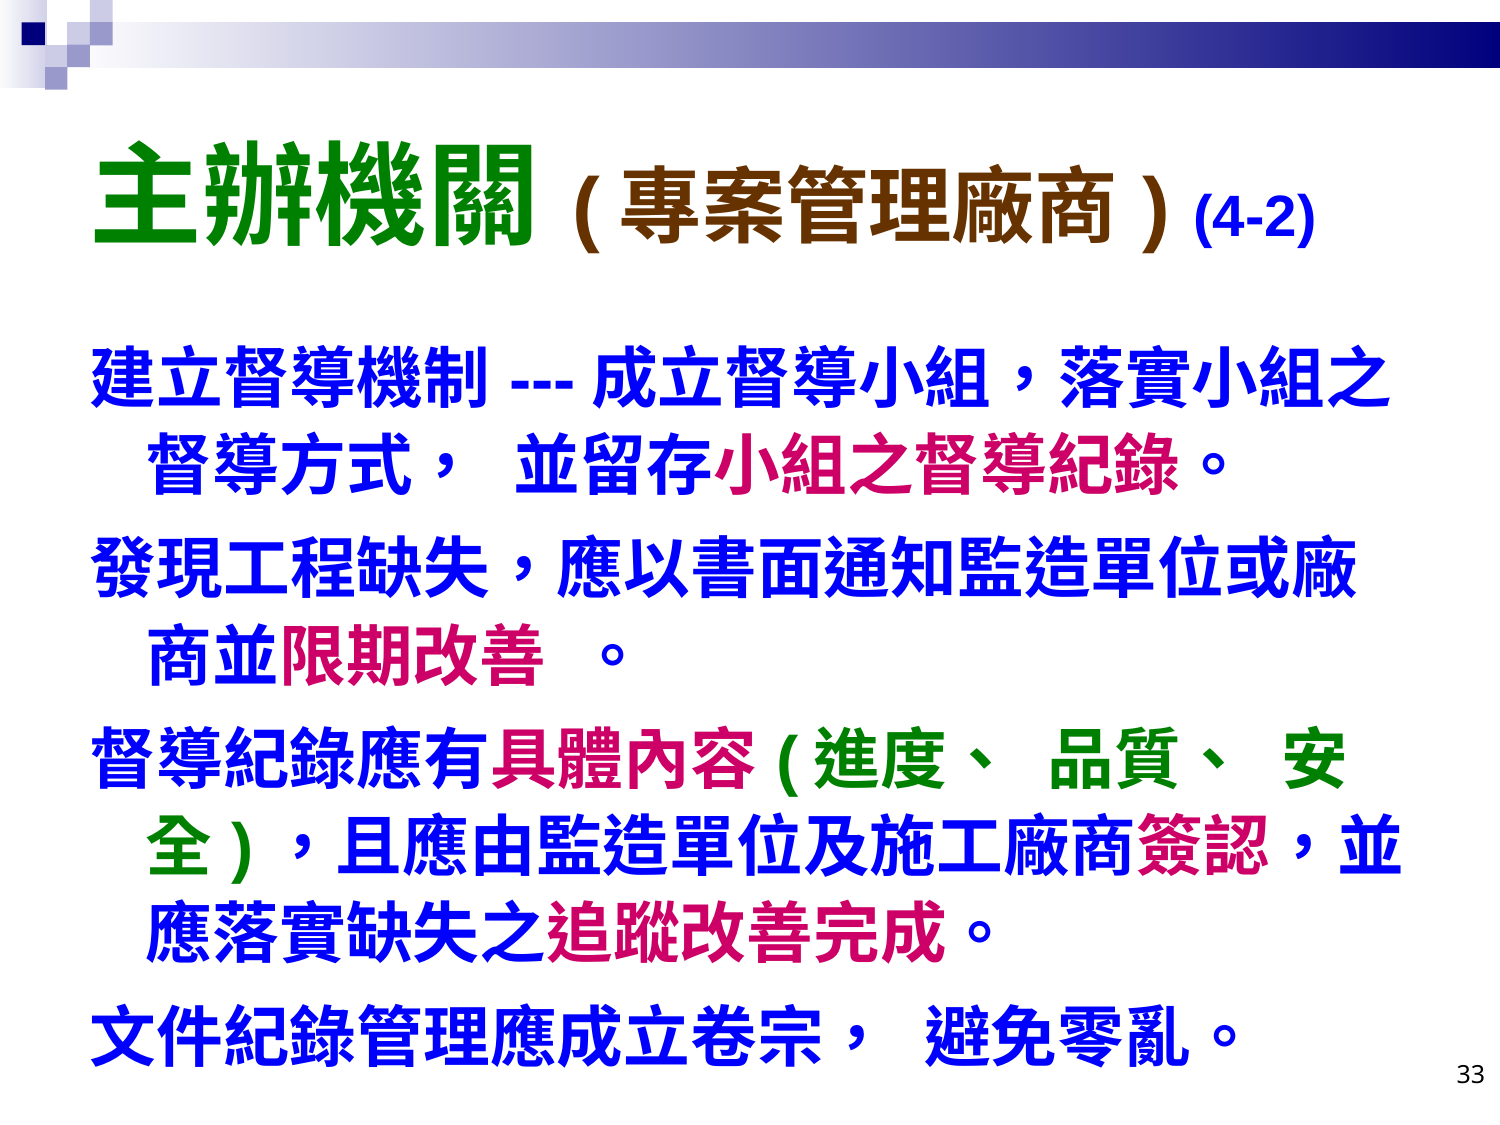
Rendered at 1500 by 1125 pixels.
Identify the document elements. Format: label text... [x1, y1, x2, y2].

text_box <number> [1149, 1025, 1500, 1101]
title 主辦機關(專案管理廠商) (4-2) [74, 75, 1426, 300]
list 建立督導機制---成立督導小組，落實小組之督導方式， 並留存小組之督導紀錄。 發現工程缺失，應以書面通知監造單位或廠商並限期改善 。 督導紀錄應有具體內容(進度、 品質、 安全)，且應由監造單位及施工廠商簽認，並應落實缺失之追蹤改善完成。 文件紀錄管理應成立卷宗， 避免零亂。 [74, 324, 1426, 1055]
